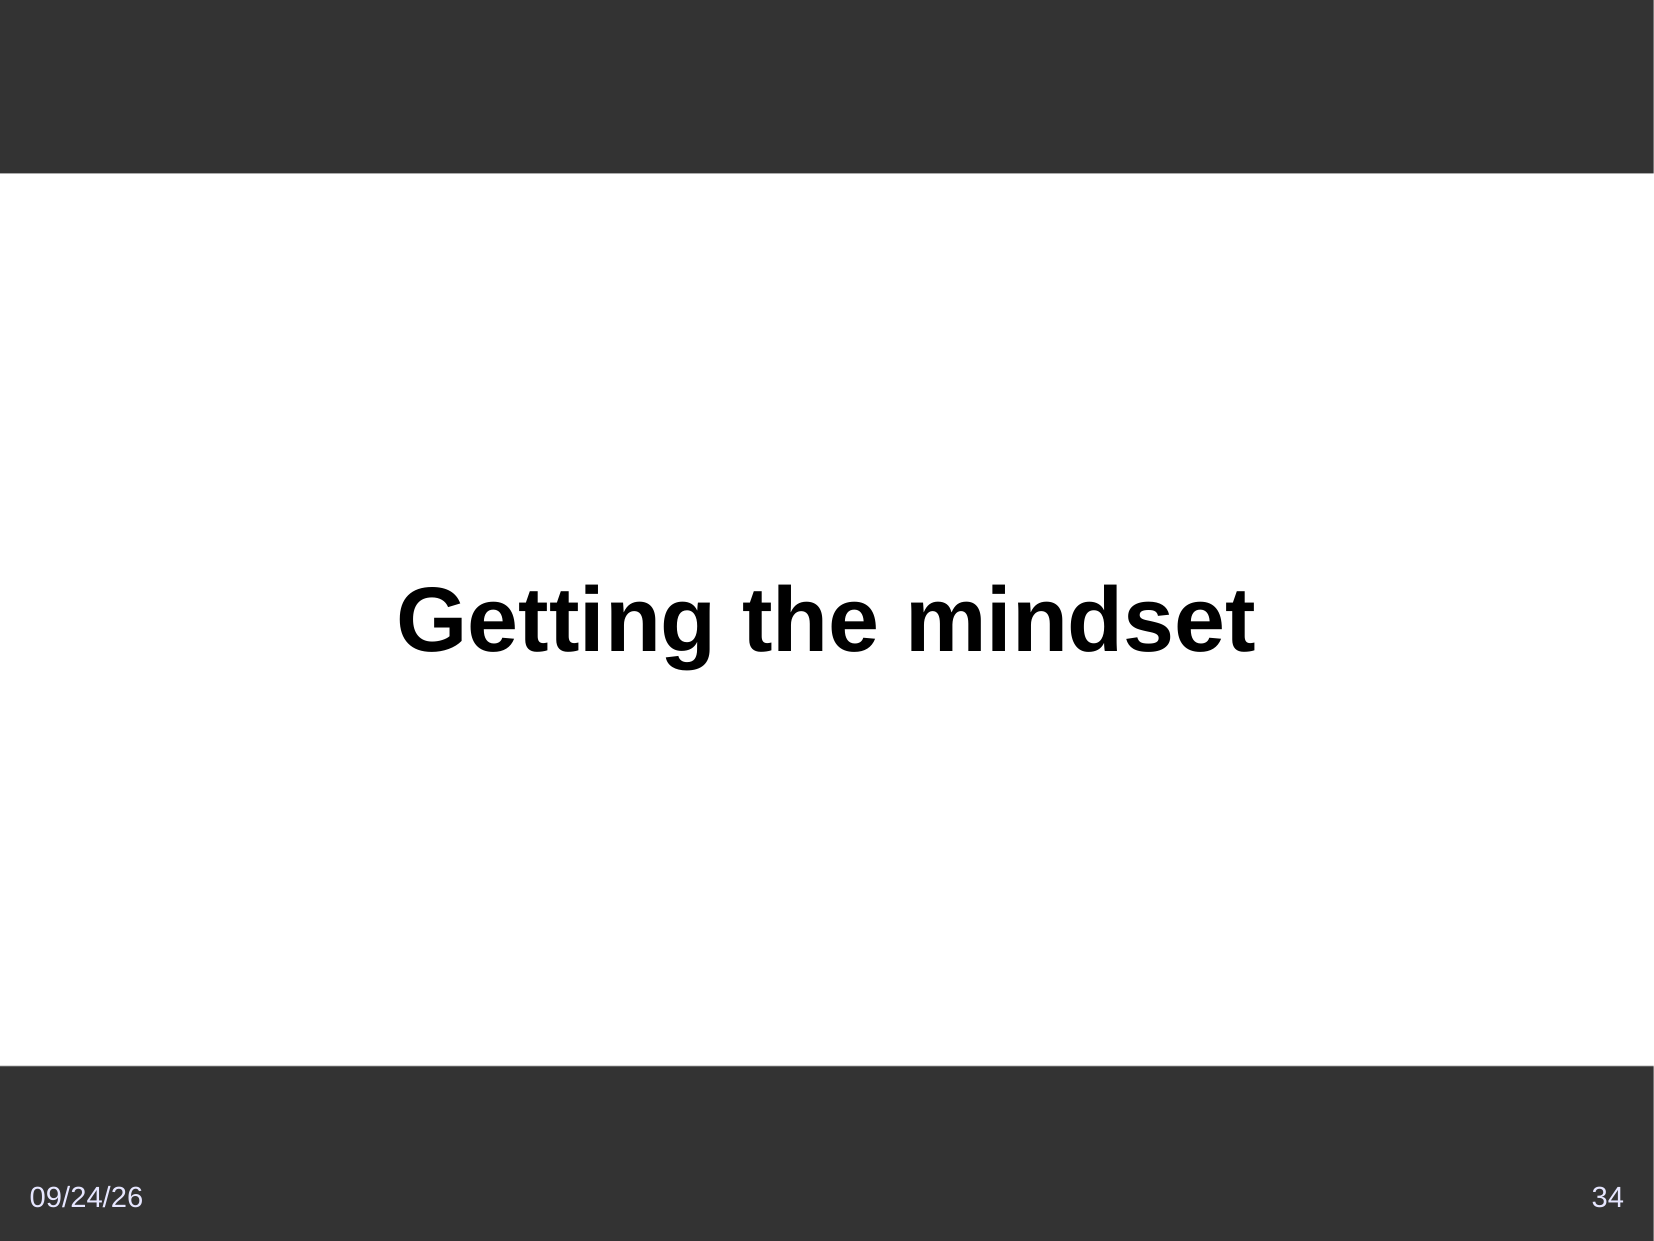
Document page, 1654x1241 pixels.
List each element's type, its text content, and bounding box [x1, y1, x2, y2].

picture [0, 0, 1654, 1241]
subtitle Getting the mindset [29, 214, 1625, 1027]
